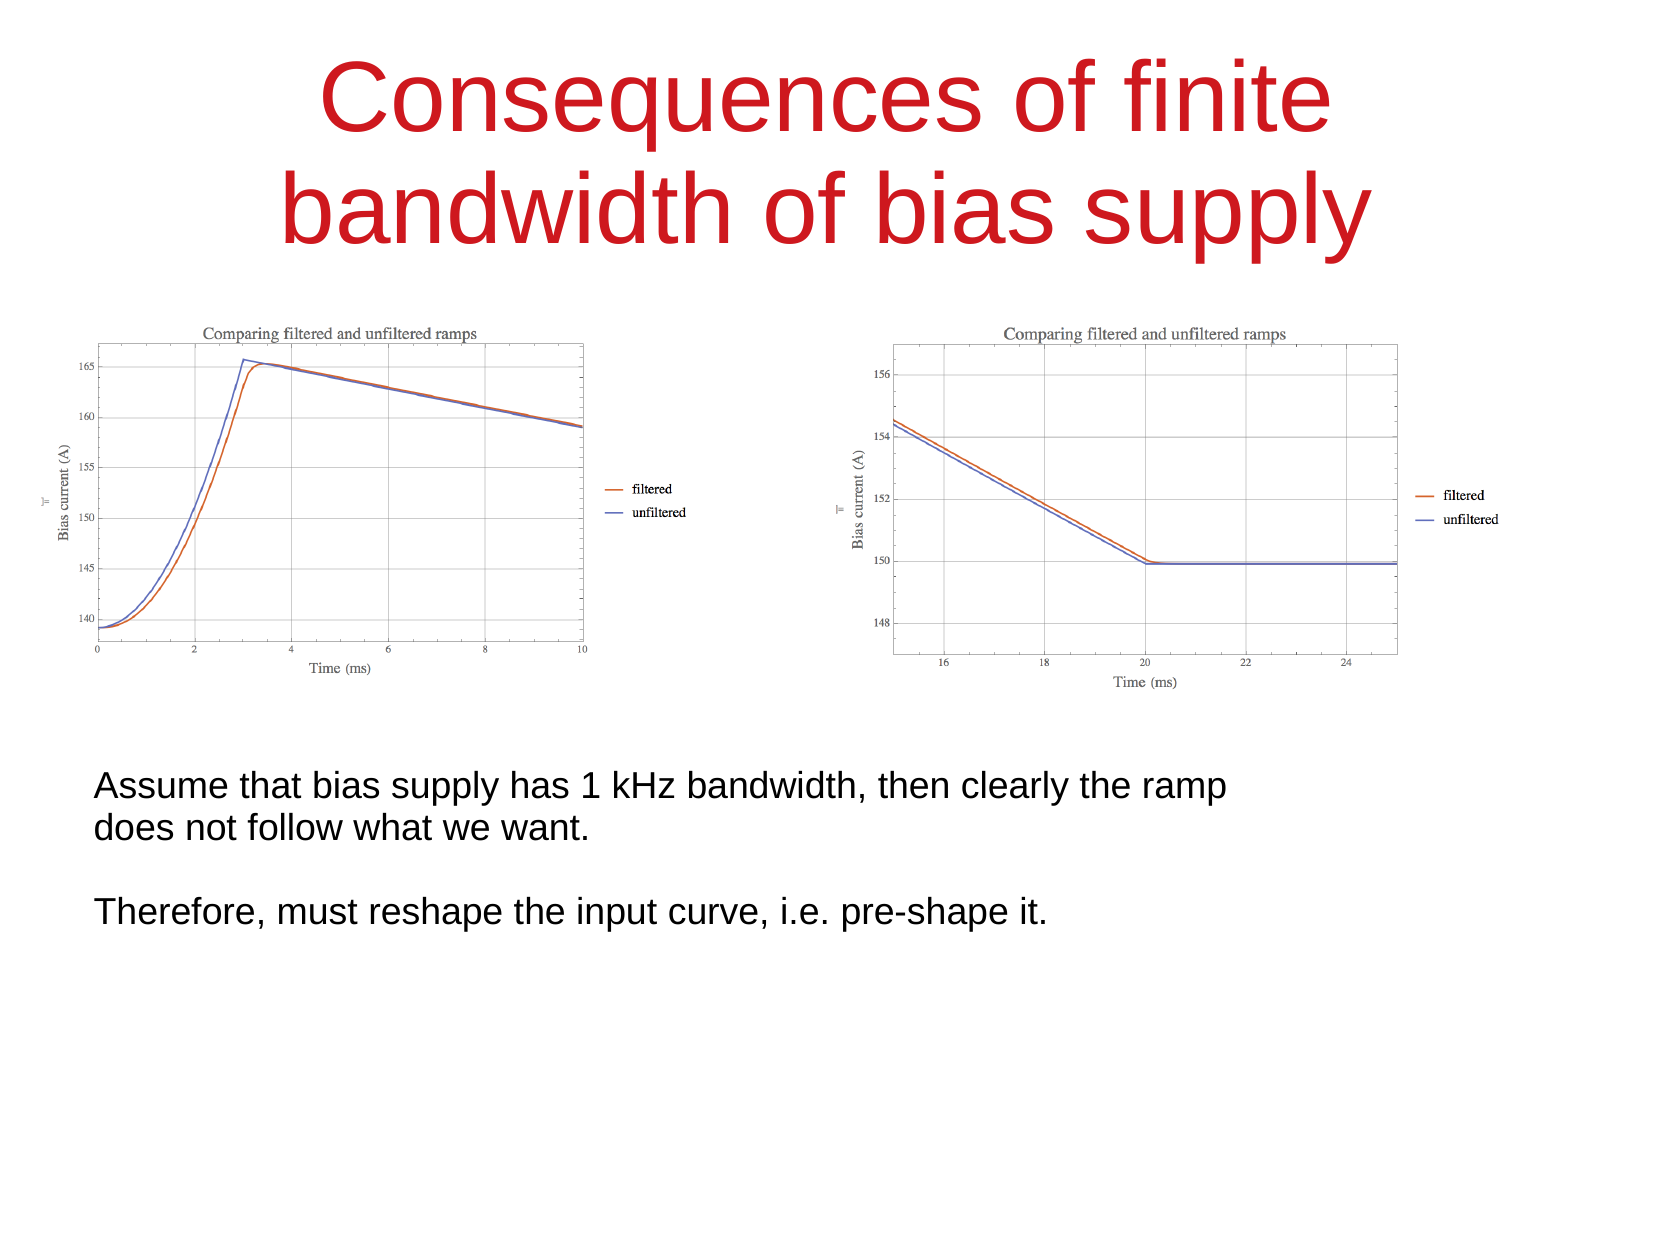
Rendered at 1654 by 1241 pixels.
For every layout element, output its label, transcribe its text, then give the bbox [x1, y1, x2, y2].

title Consequences of finite bandwidth of bias supply [82, 41, 1571, 265]
text_box Assume that bias supply has 1 kHz bandwidth, then clearly the ramp does not follow what we want. Therefore, must reshape the input curve, i.e. pre-shape it. [78, 757, 1283, 941]
picture [41, 322, 717, 691]
picture [836, 322, 1512, 698]
